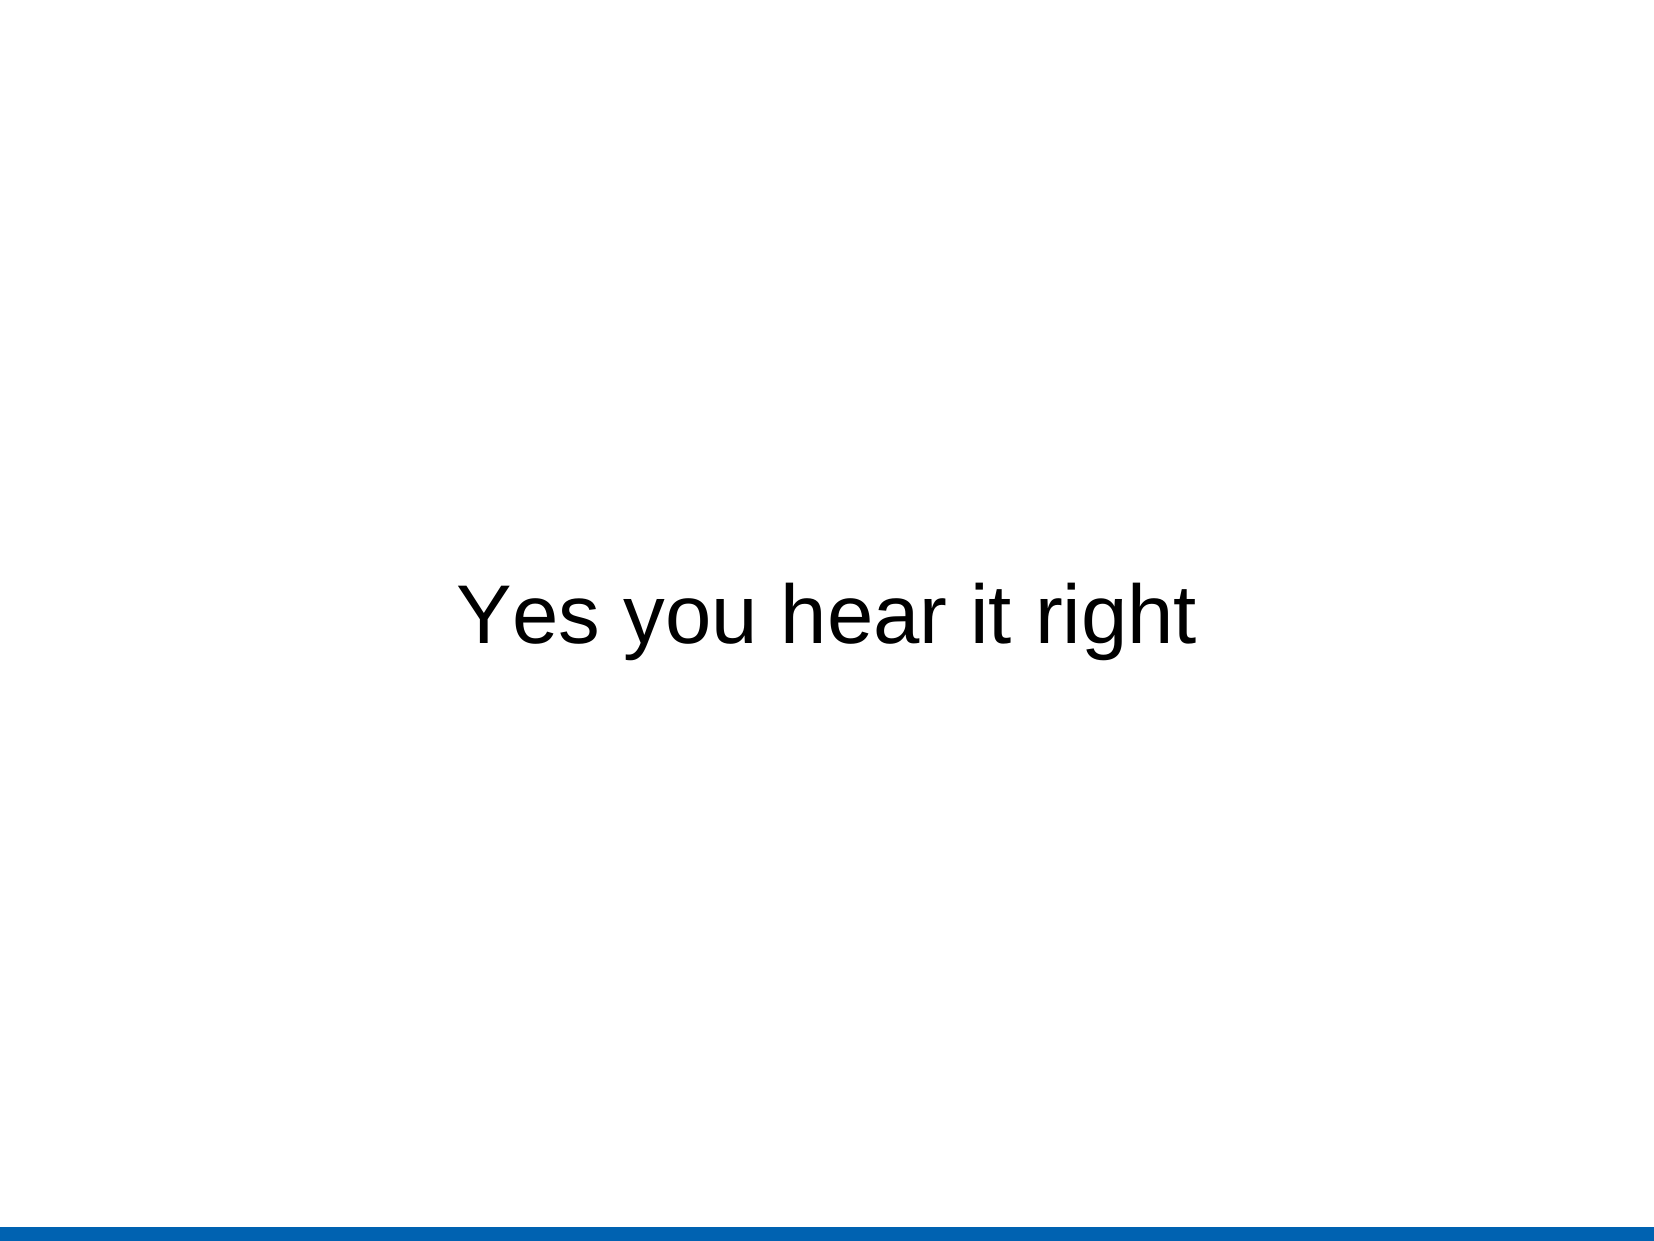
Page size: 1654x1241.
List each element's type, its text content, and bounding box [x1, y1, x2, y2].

subtitle Yes you hear it right [121, 112, 1534, 1117]
